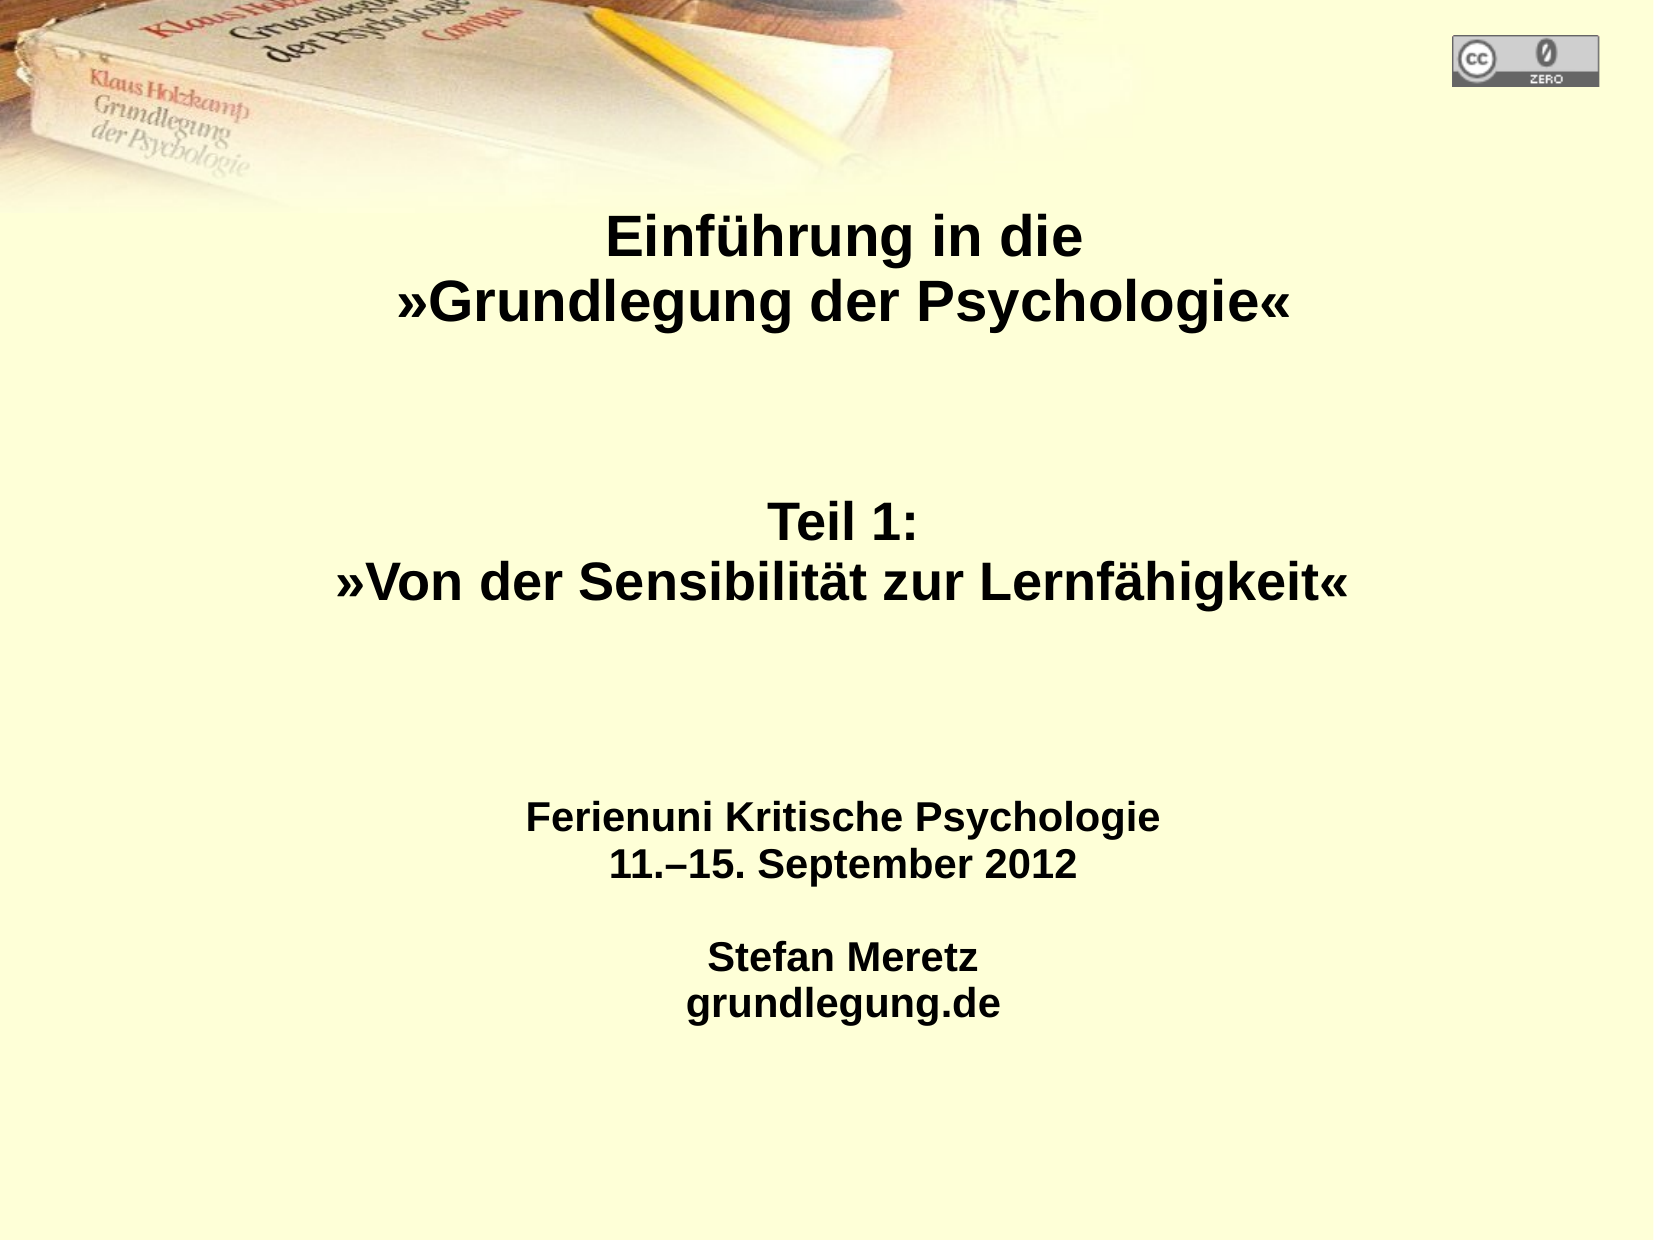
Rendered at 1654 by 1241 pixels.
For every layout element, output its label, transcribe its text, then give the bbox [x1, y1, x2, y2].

subtitle Teil 1: »Von der Sensibilität zur Lernfähigkeit« Ferienuni Kritische Psychologie 11.–15. September 2012 Stefan Meretz grundlegung.de [80, 301, 1607, 1217]
picture [0, 0, 1156, 213]
title Einführung in die »Grundlegung der Psychologie« [82, 138, 1607, 301]
picture [1452, 35, 1600, 87]
